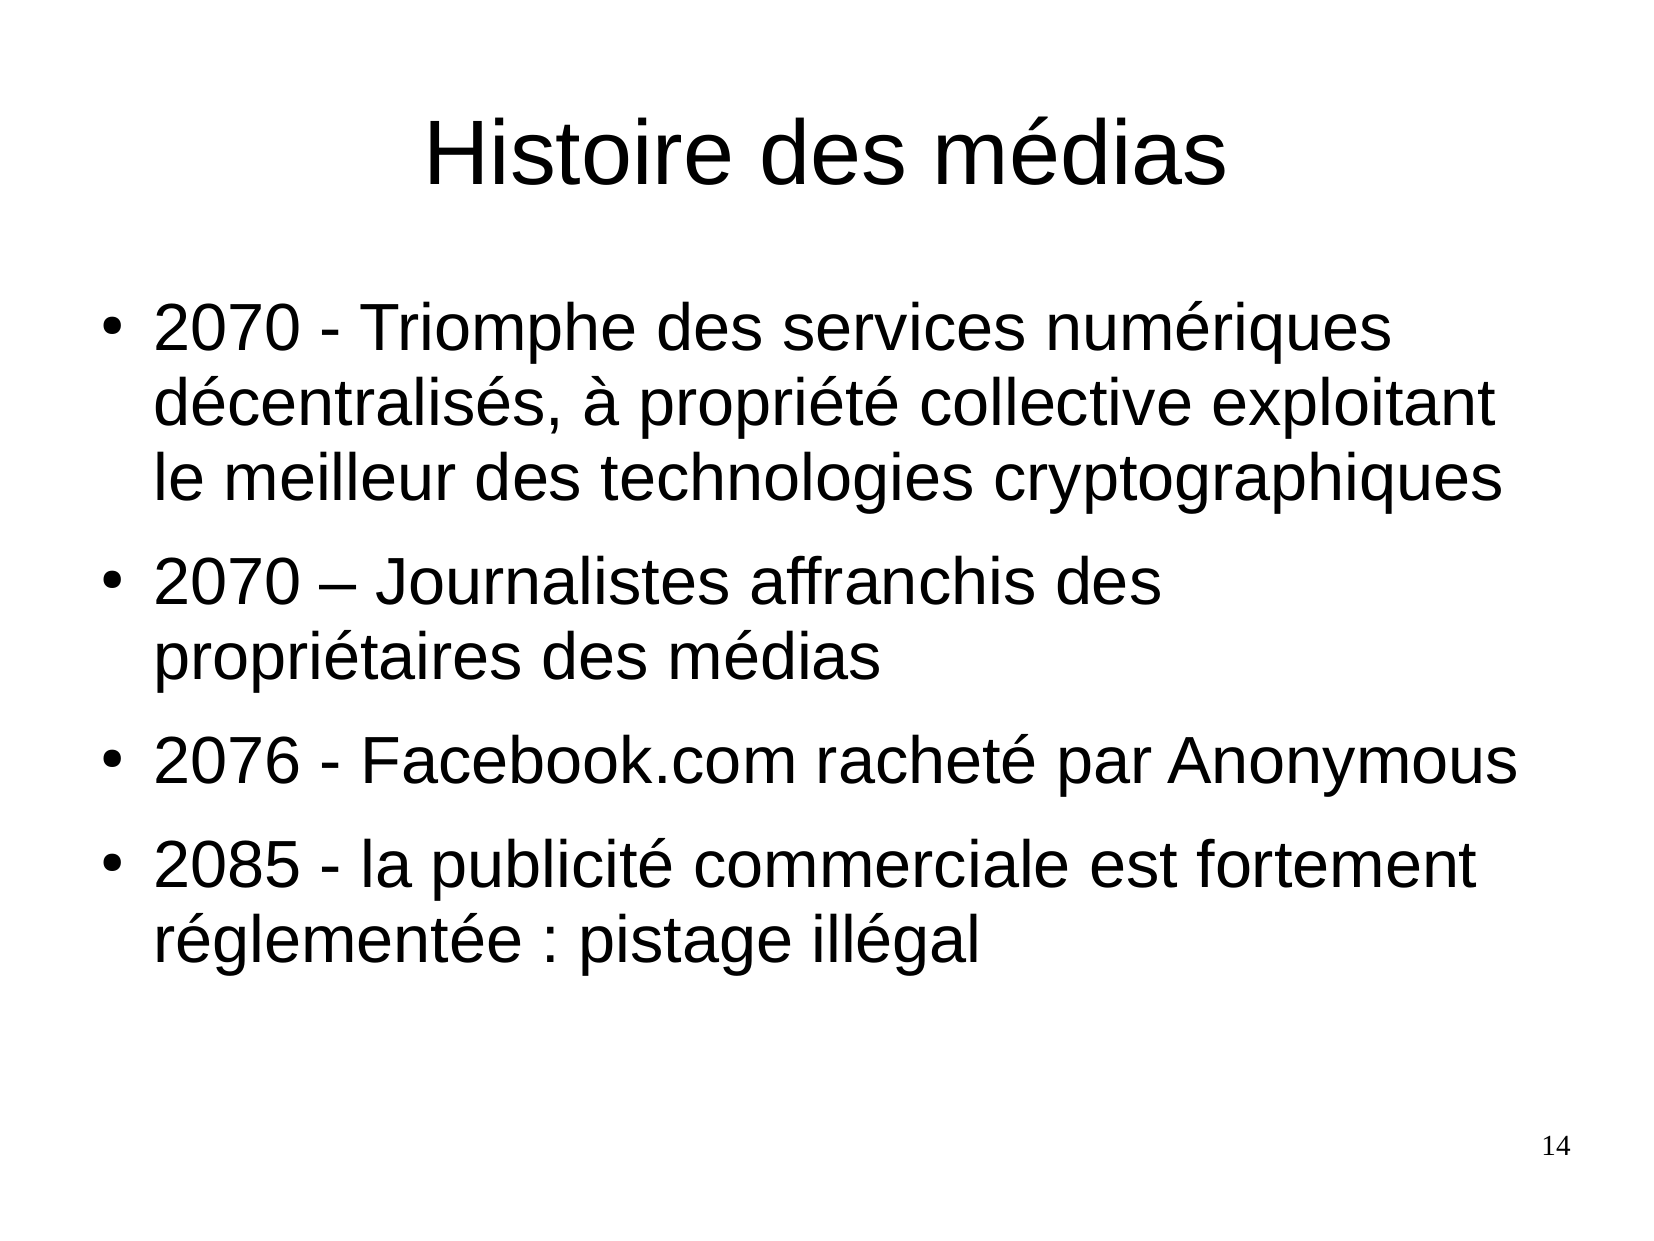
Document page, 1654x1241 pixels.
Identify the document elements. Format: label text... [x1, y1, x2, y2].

title Histoire des médias [82, 49, 1571, 257]
list 2070 - Triomphe des services numériques décentralisés, à propriété collective exploitant le meilleur des technologies cryptographiques 2070 – Journalistes affranchis des propriétaires des médias 2076 - Facebook.com racheté par Anonymous 2085 - la publicité commerciale est fortement réglementée : pistage illégal [82, 290, 1538, 1010]
